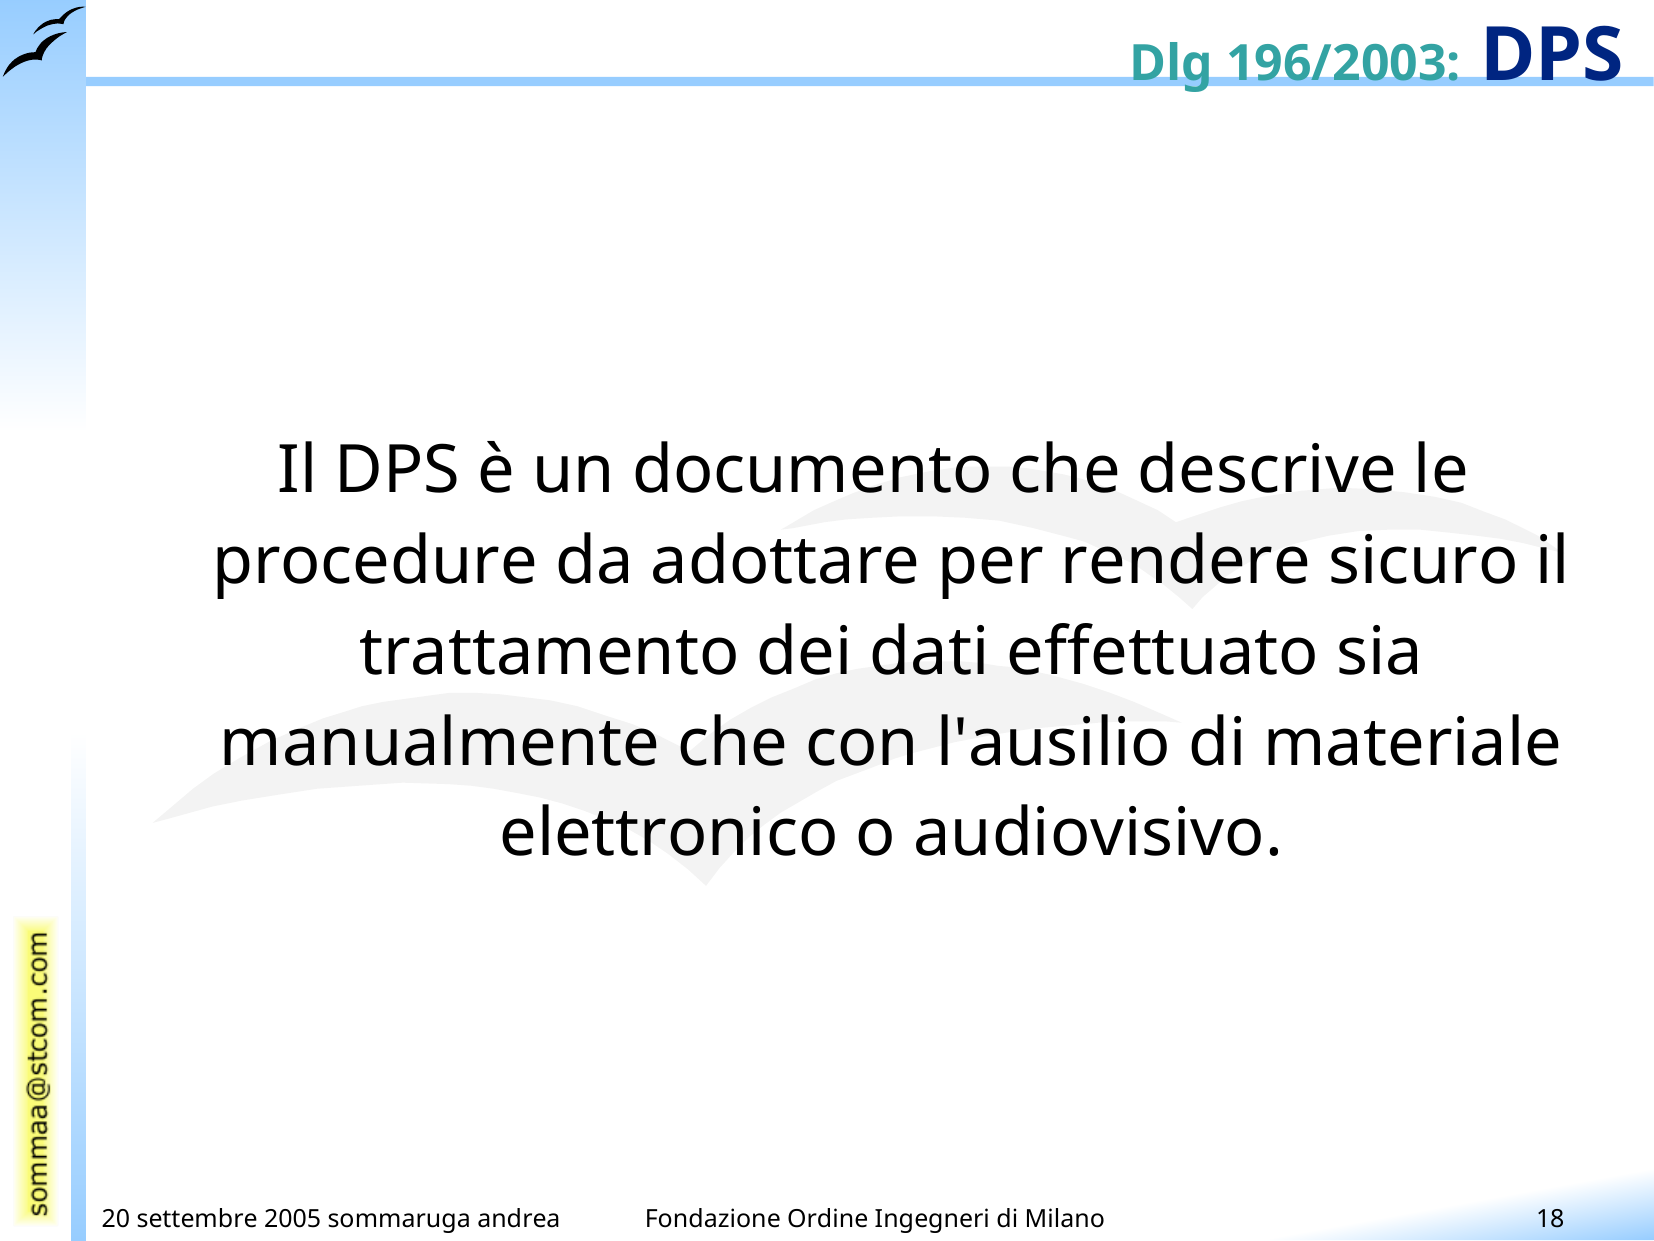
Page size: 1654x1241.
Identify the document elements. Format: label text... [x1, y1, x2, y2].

picture [12, 915, 60, 1228]
title Dlg 196/2003: DPS [85, 0, 1654, 104]
subtitle Il DPS è un documento che descrive le procedure da adottare per rendere sicuro il trattamento dei dati effettuato sia manualmente che con l'ausilio di materiale elettronico o audiovisivo. [85, 134, 1628, 1163]
